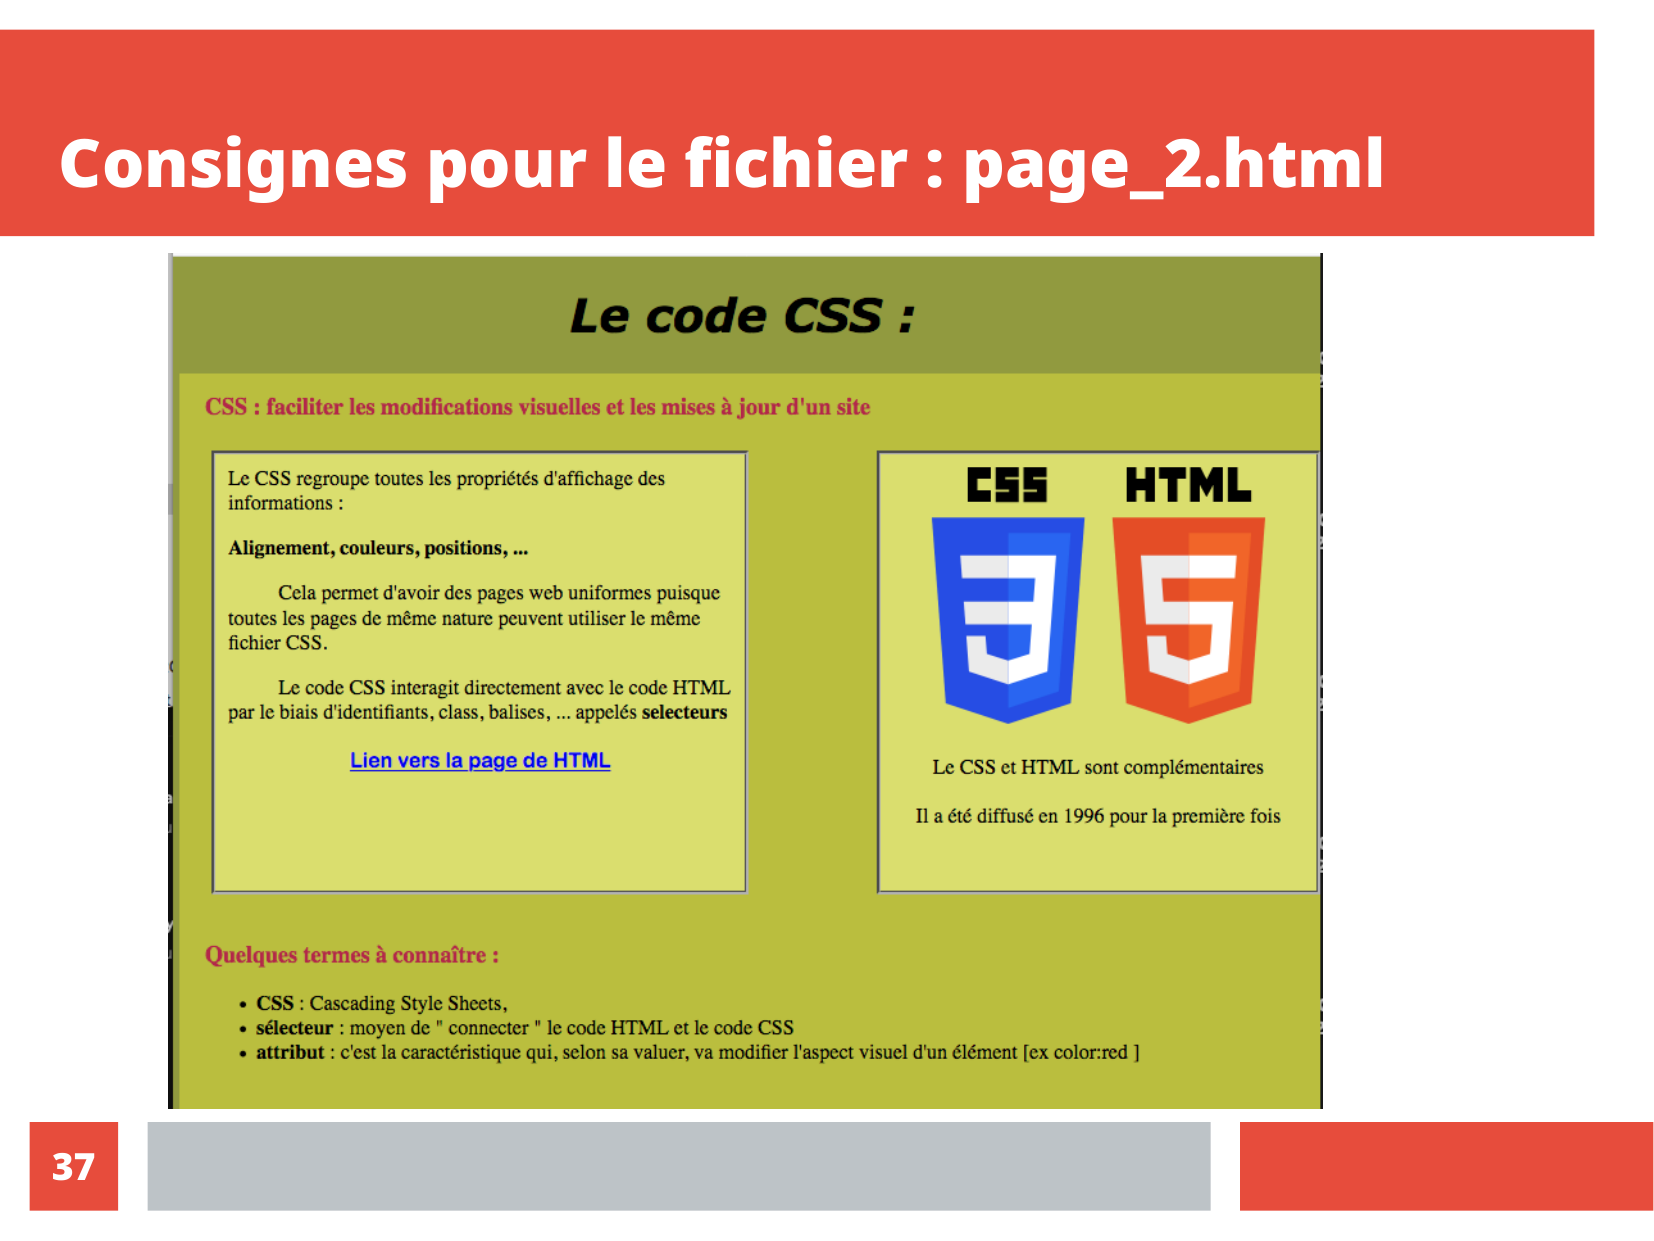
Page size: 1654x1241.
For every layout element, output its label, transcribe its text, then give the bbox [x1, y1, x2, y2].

picture [168, 253, 1323, 1109]
title Consignes pour le fichier : page_2.html [59, 59, 1595, 207]
